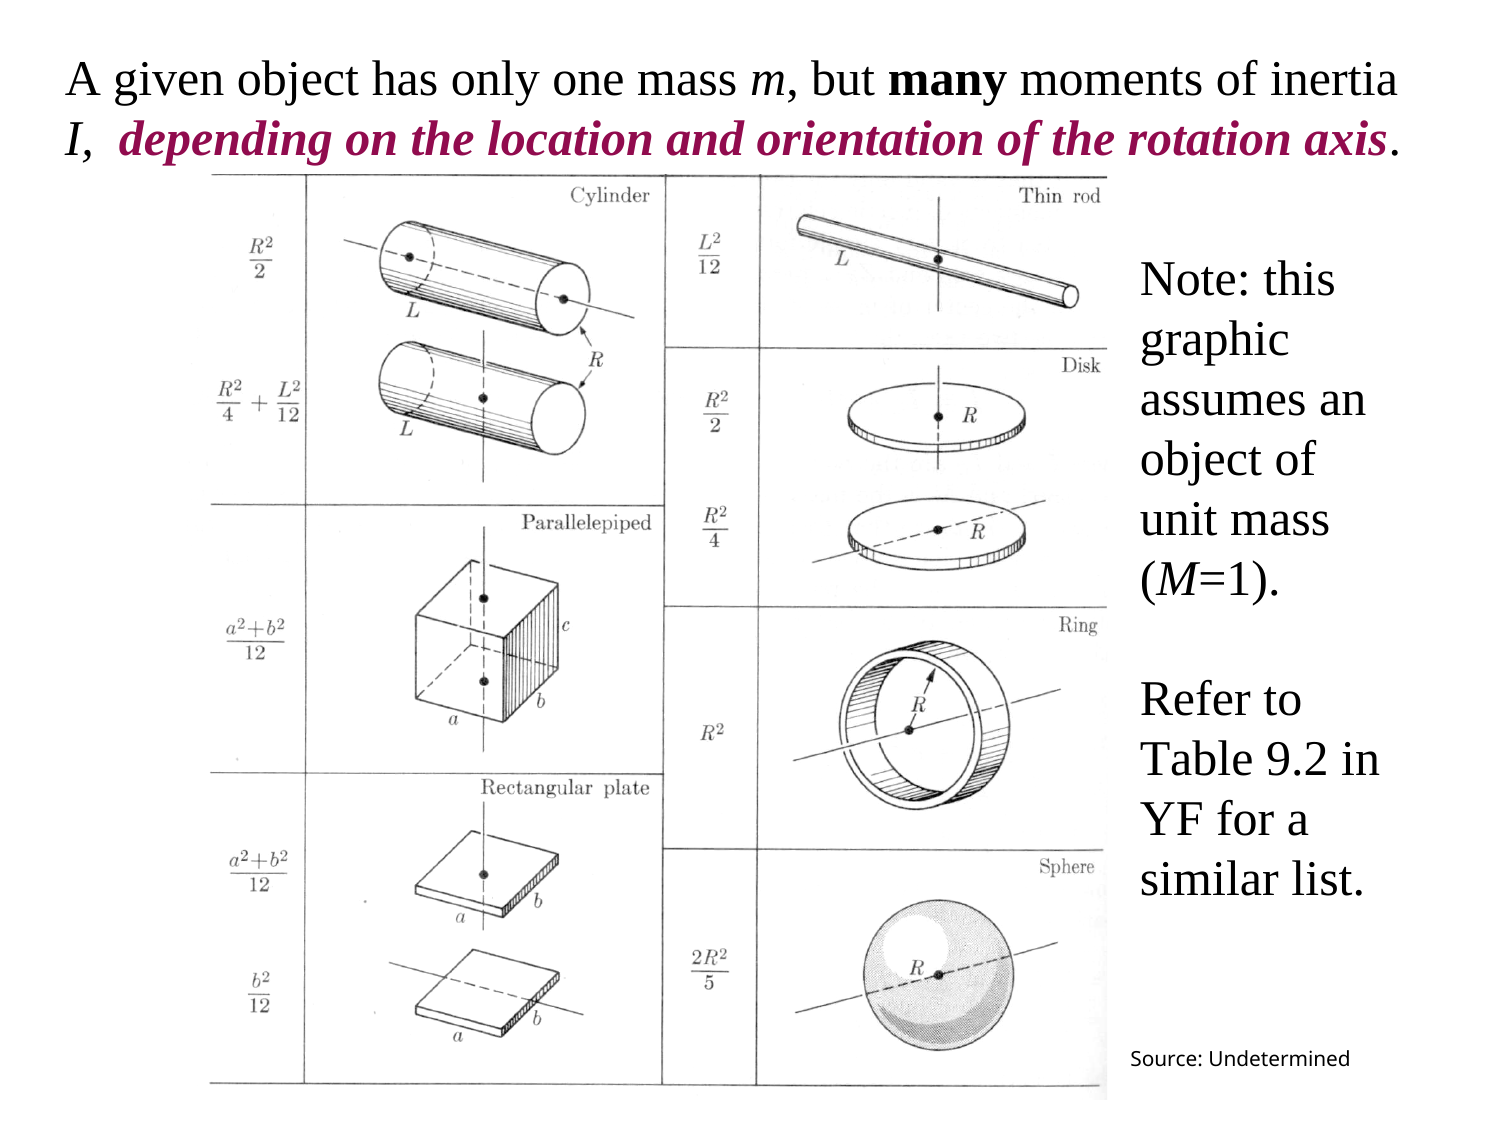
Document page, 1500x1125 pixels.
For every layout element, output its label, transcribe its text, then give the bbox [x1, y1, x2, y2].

text_box Note: this graphic assumes an object of unit mass (M=1). Refer to Table 9.2 in YF for a similar list. [1125, 237, 1416, 913]
picture [187, 174, 1108, 1101]
text_box Source: Undetermined [1115, 1037, 1366, 1078]
text_box A given object has only one mass m, but many moments of inertia I, depending on the location and orientation of the rotation axis. [50, 37, 1453, 173]
